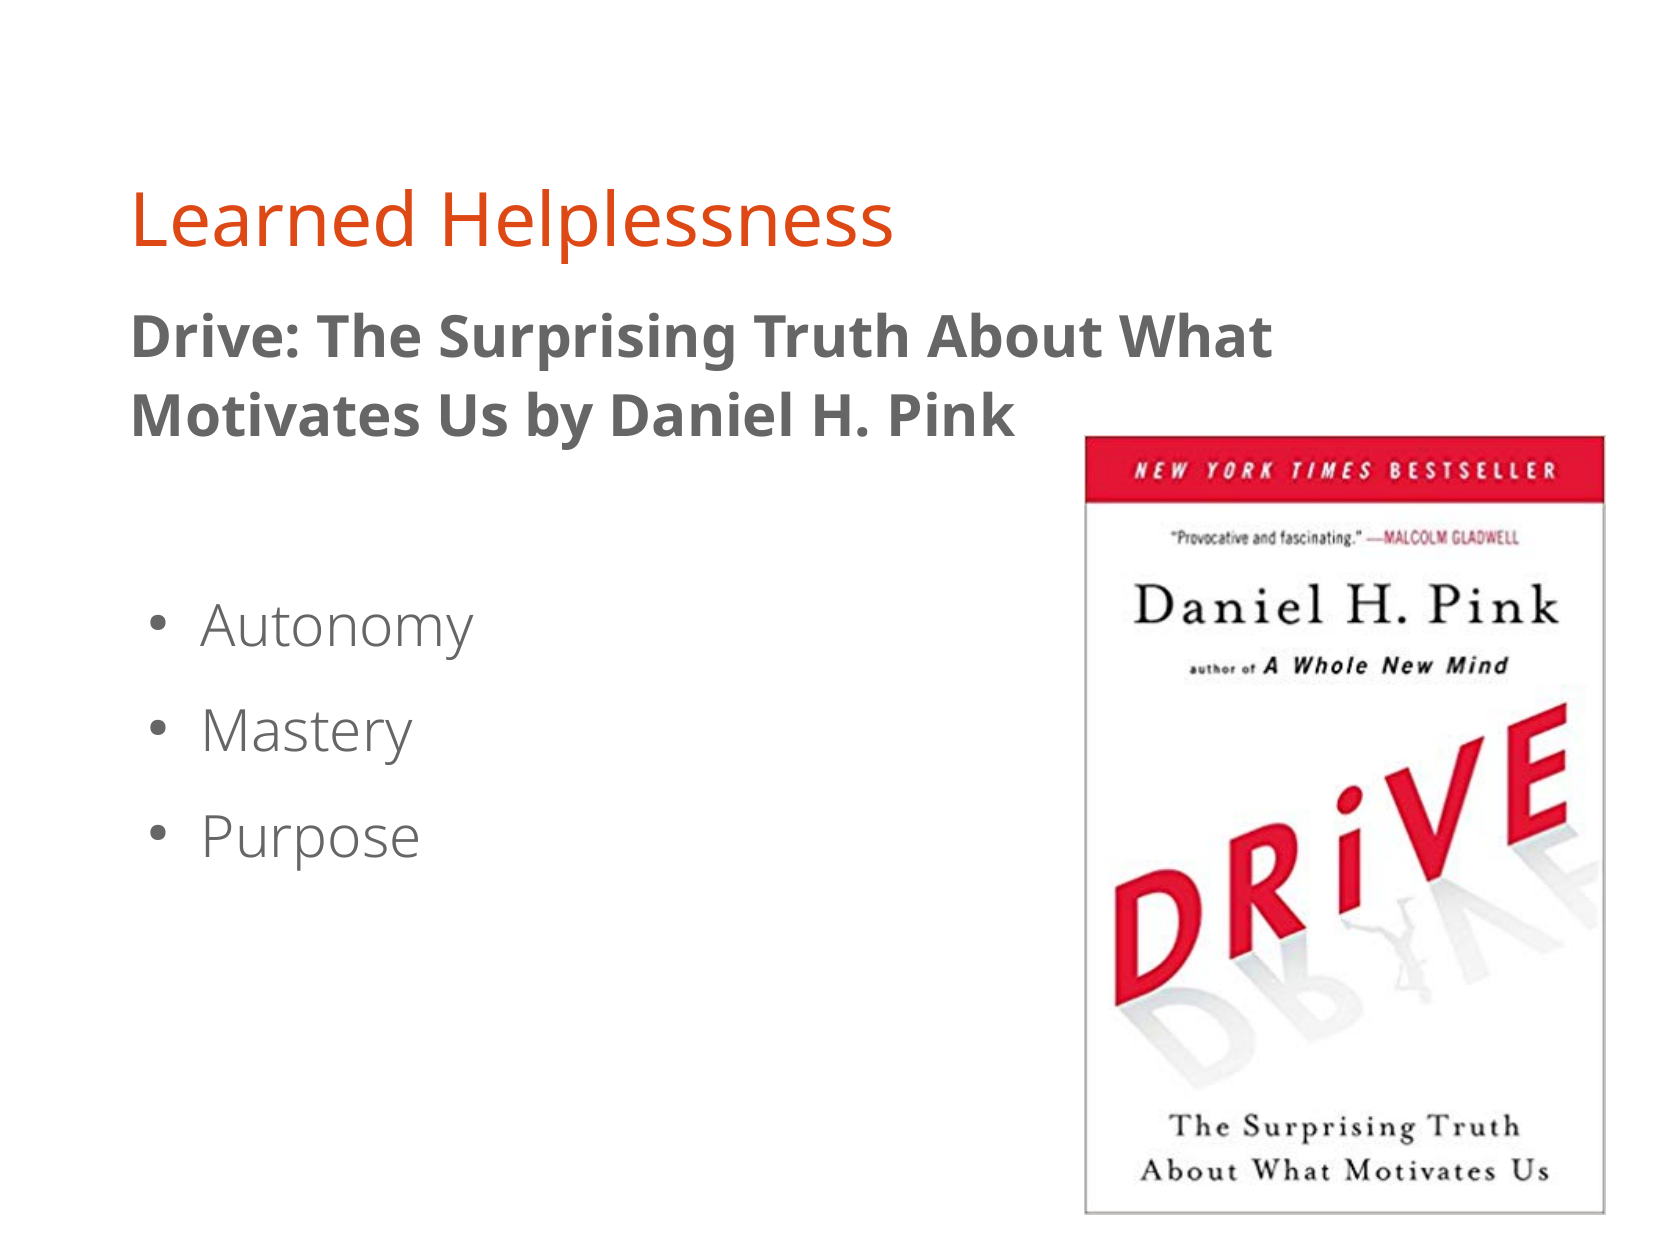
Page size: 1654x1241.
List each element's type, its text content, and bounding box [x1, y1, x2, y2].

picture [1084, 435, 1606, 1216]
title Learned Helplessness [129, 153, 1518, 281]
list Drive: The Surprising Truth About What Motivates Us by Daniel H. Pink Autonomy Mastery Purpose [129, 295, 1518, 1010]
